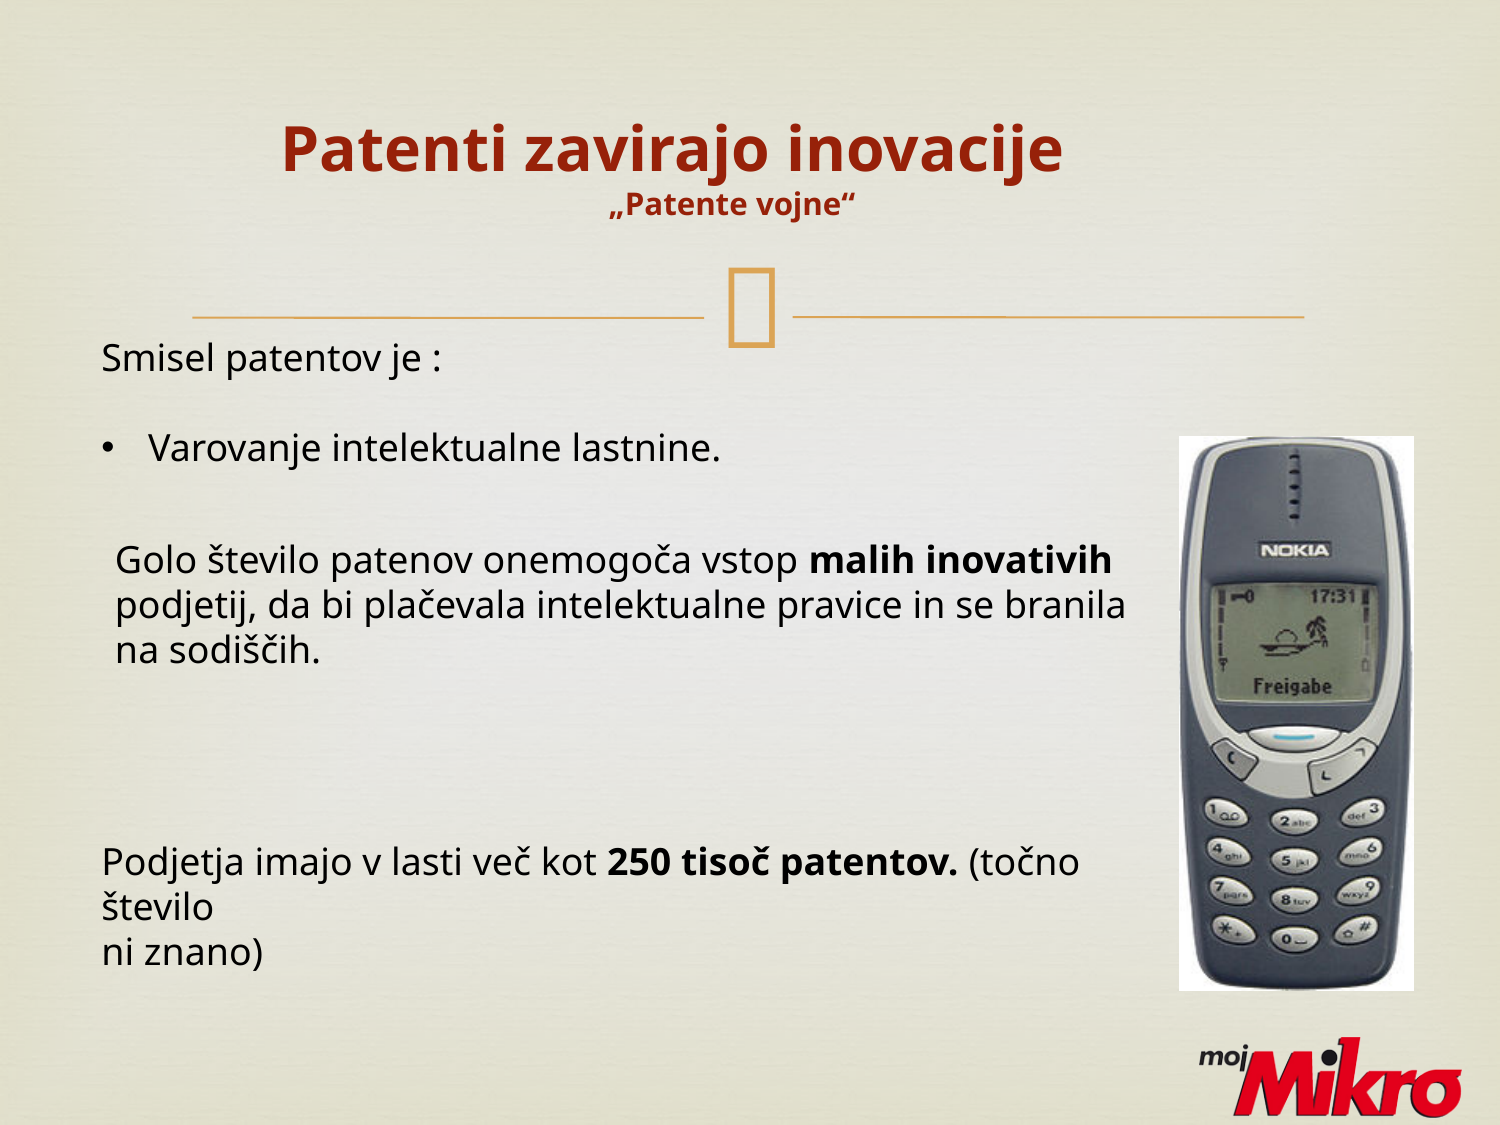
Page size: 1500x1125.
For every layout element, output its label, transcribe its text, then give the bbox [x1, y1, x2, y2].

text_box Golo število patenov onemogoča vstop malih inovativih podjetij, da bi plačevala intelektualne pravice in se branila na sodiščih. [100, 529, 1179, 679]
text_box Patenti zavirajo inovacije „Patente vojne“ [265, 101, 1199, 230]
picture [1179, 436, 1414, 991]
text_box Smisel patentov je : Varovanje intelektualne lastnine. [86, 326, 807, 477]
text_box Podjetja imajo v lasti več kot 250 tisoč patentov. (točno število ni znano) [86, 830, 1179, 981]
picture [1198, 1036, 1463, 1120]
